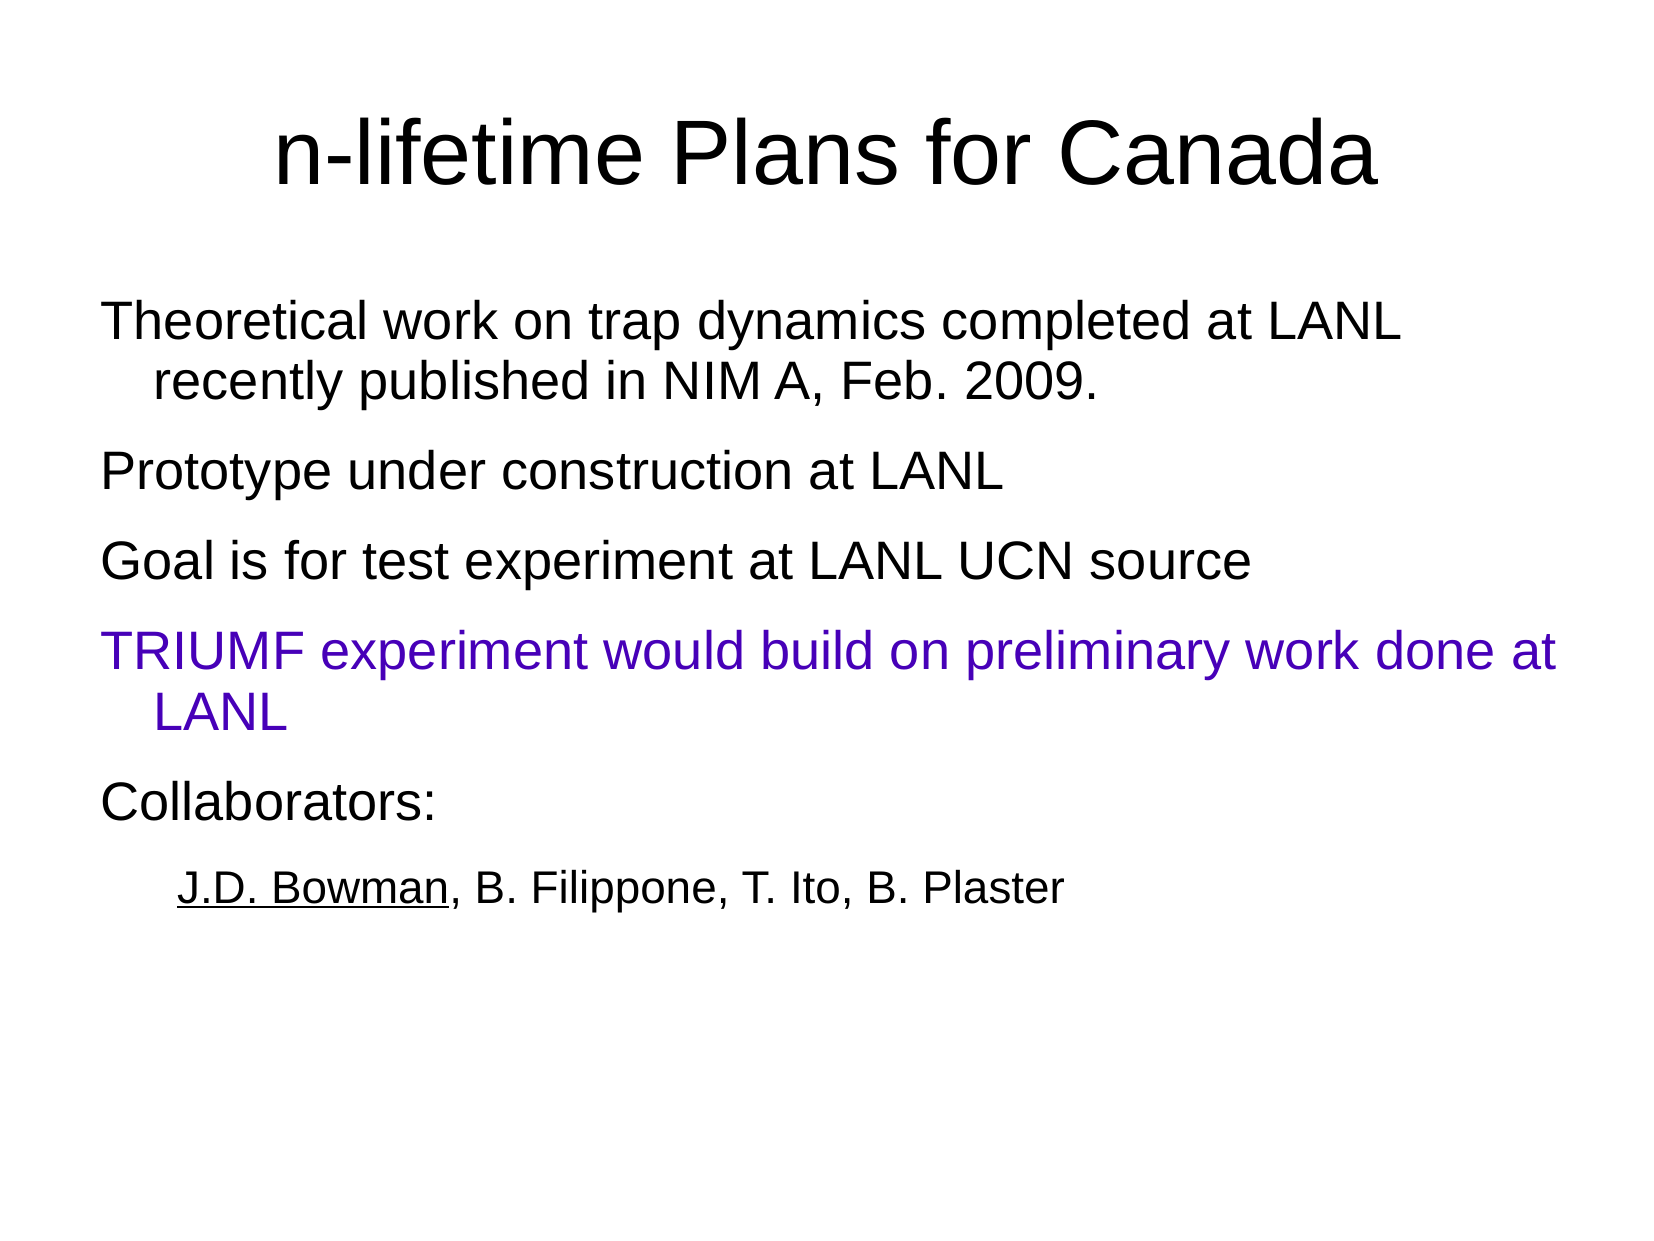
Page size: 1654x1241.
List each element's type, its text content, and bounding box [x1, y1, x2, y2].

title n-lifetime Plans for Canada [82, 49, 1571, 257]
list Theoretical work on trap dynamics completed at LANL recently published in NIM A, Feb. 2009. Prototype under construction at LANL Goal is for test experiment at LANL UCN source TRIUMF experiment would build on preliminary work done at LANL Collaborators: J.D. Bowman, B. Filippone, T. Ito, B. Plaster [82, 290, 1571, 1109]
